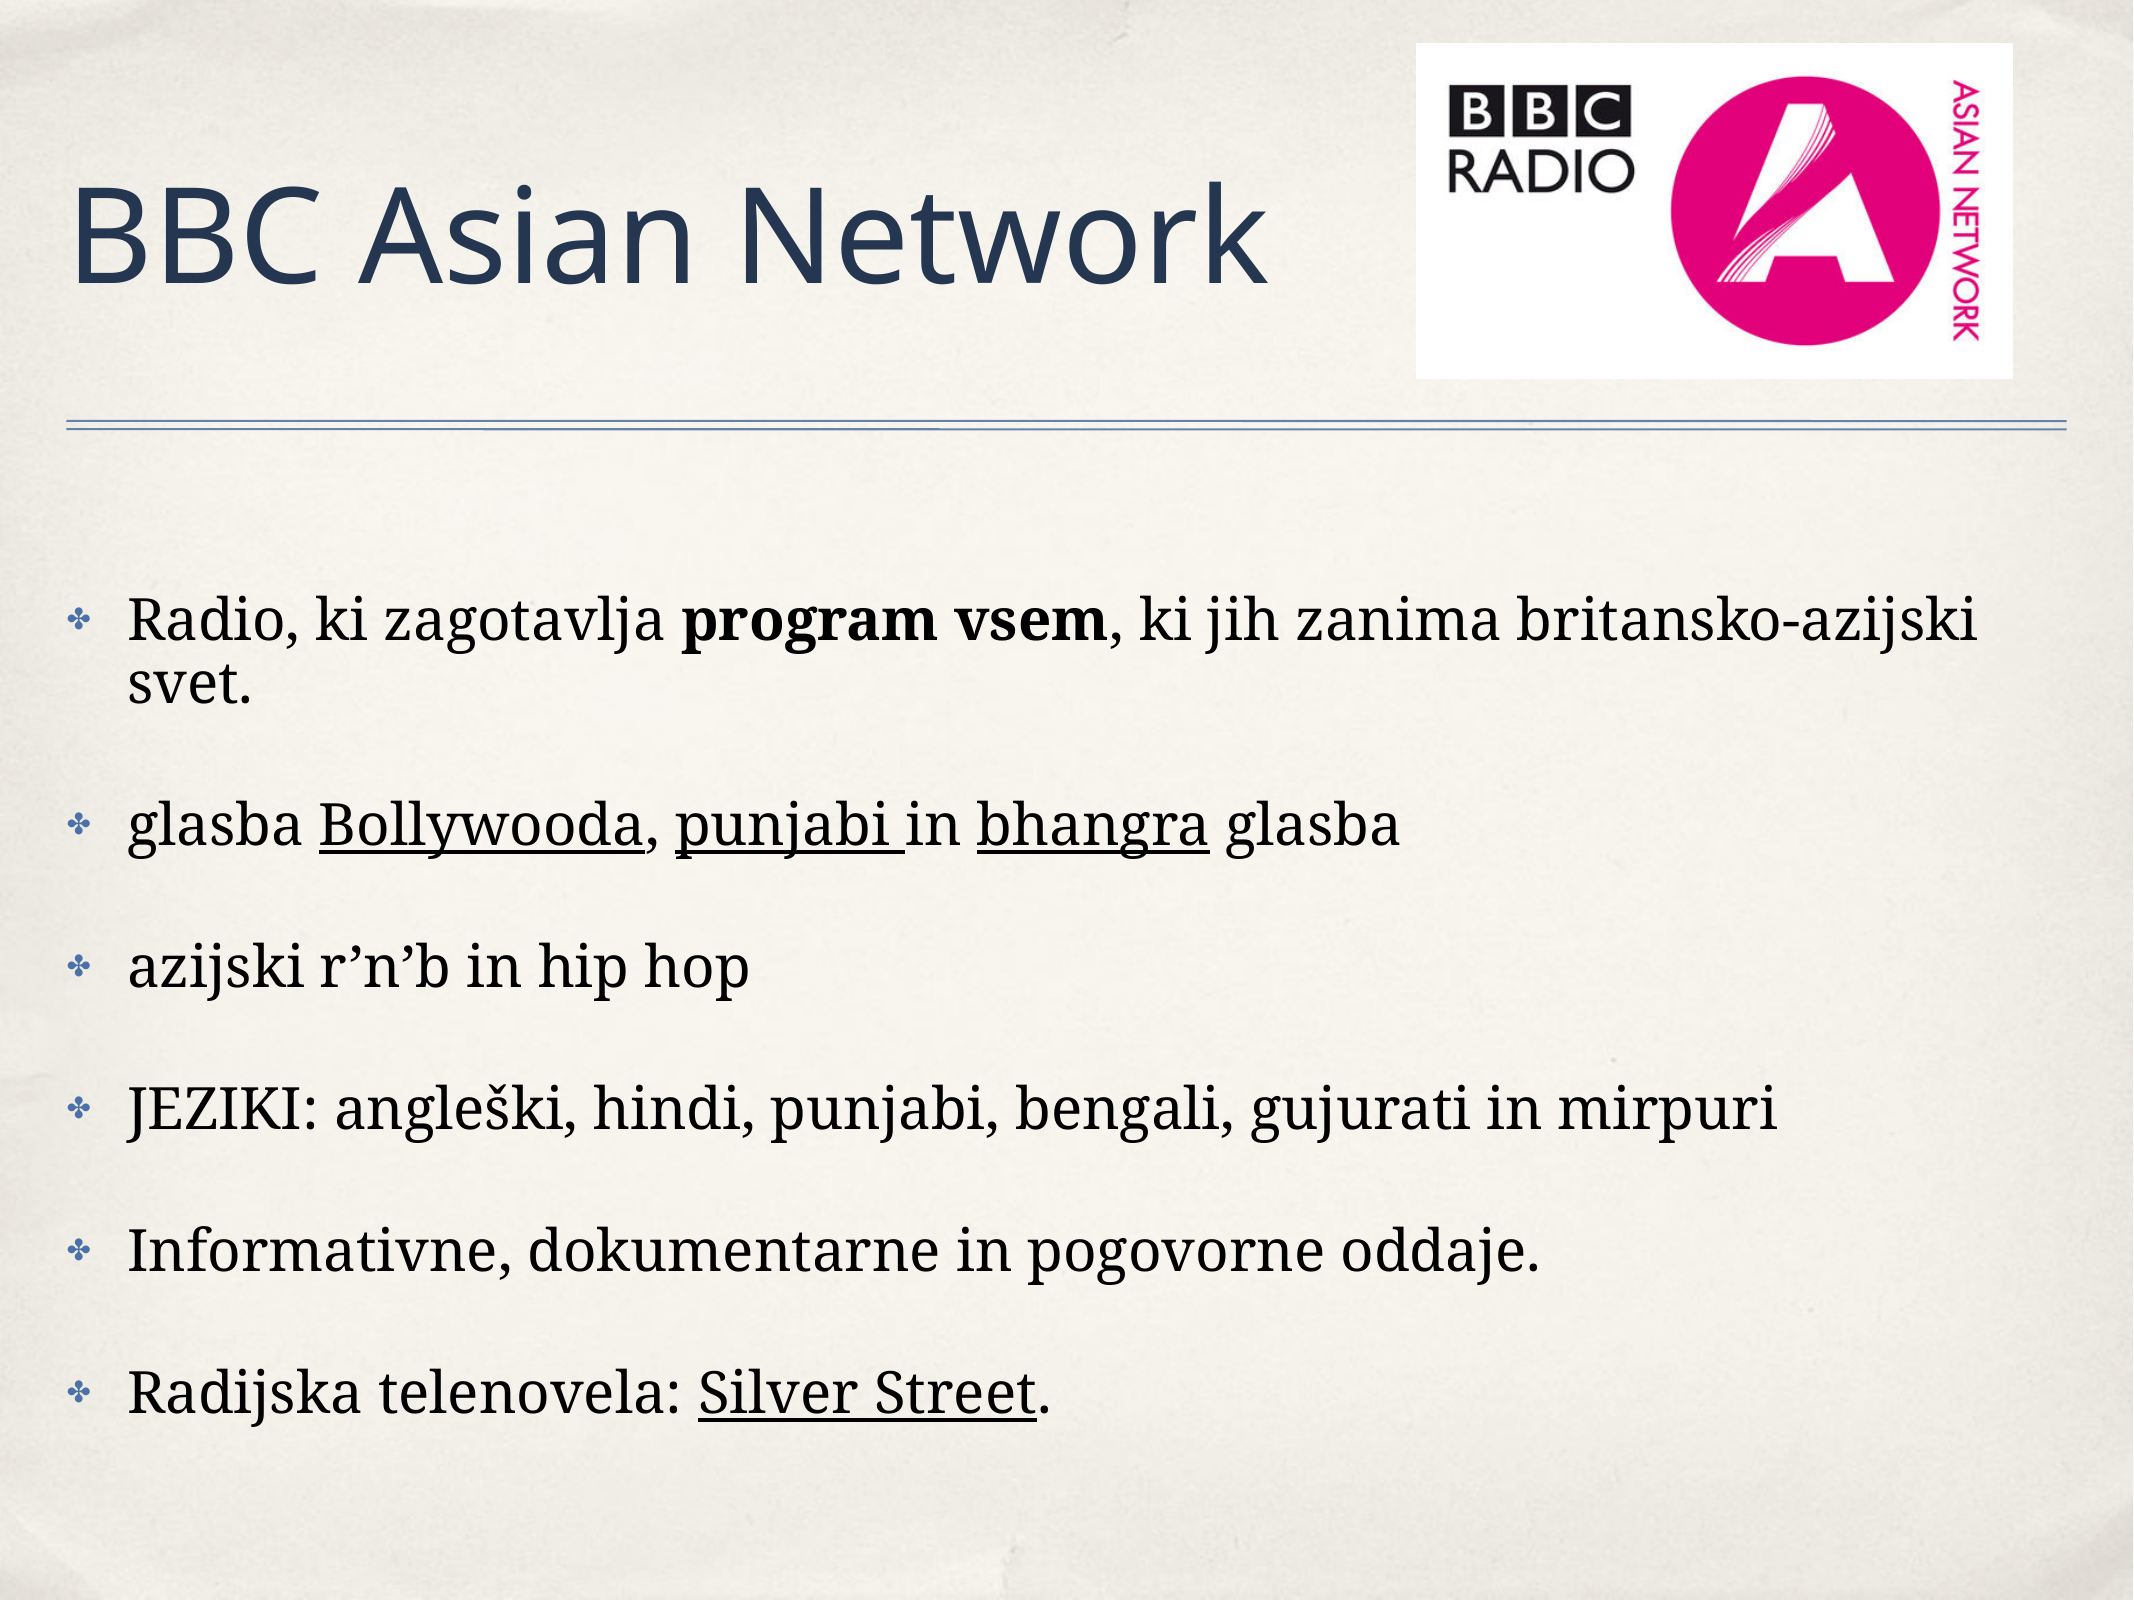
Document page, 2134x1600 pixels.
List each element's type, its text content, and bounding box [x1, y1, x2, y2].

title BBC Asian Network [58, 32, 2075, 448]
list Radio, ki zagotavlja program vsem, ki jih zanima britansko-azijski svet. glasba Bollywooda, punjabi in bhangra glasba azijski r’n’b in hip hop JEZIKI: angleški, hindi, punjabi, bengali, gujurati in mirpuri Informativne, dokumentarne in pogovorne oddaje. Radijska telenovela: Silver Street. [58, 448, 2075, 1568]
picture [0, 0, 2134, 1600]
